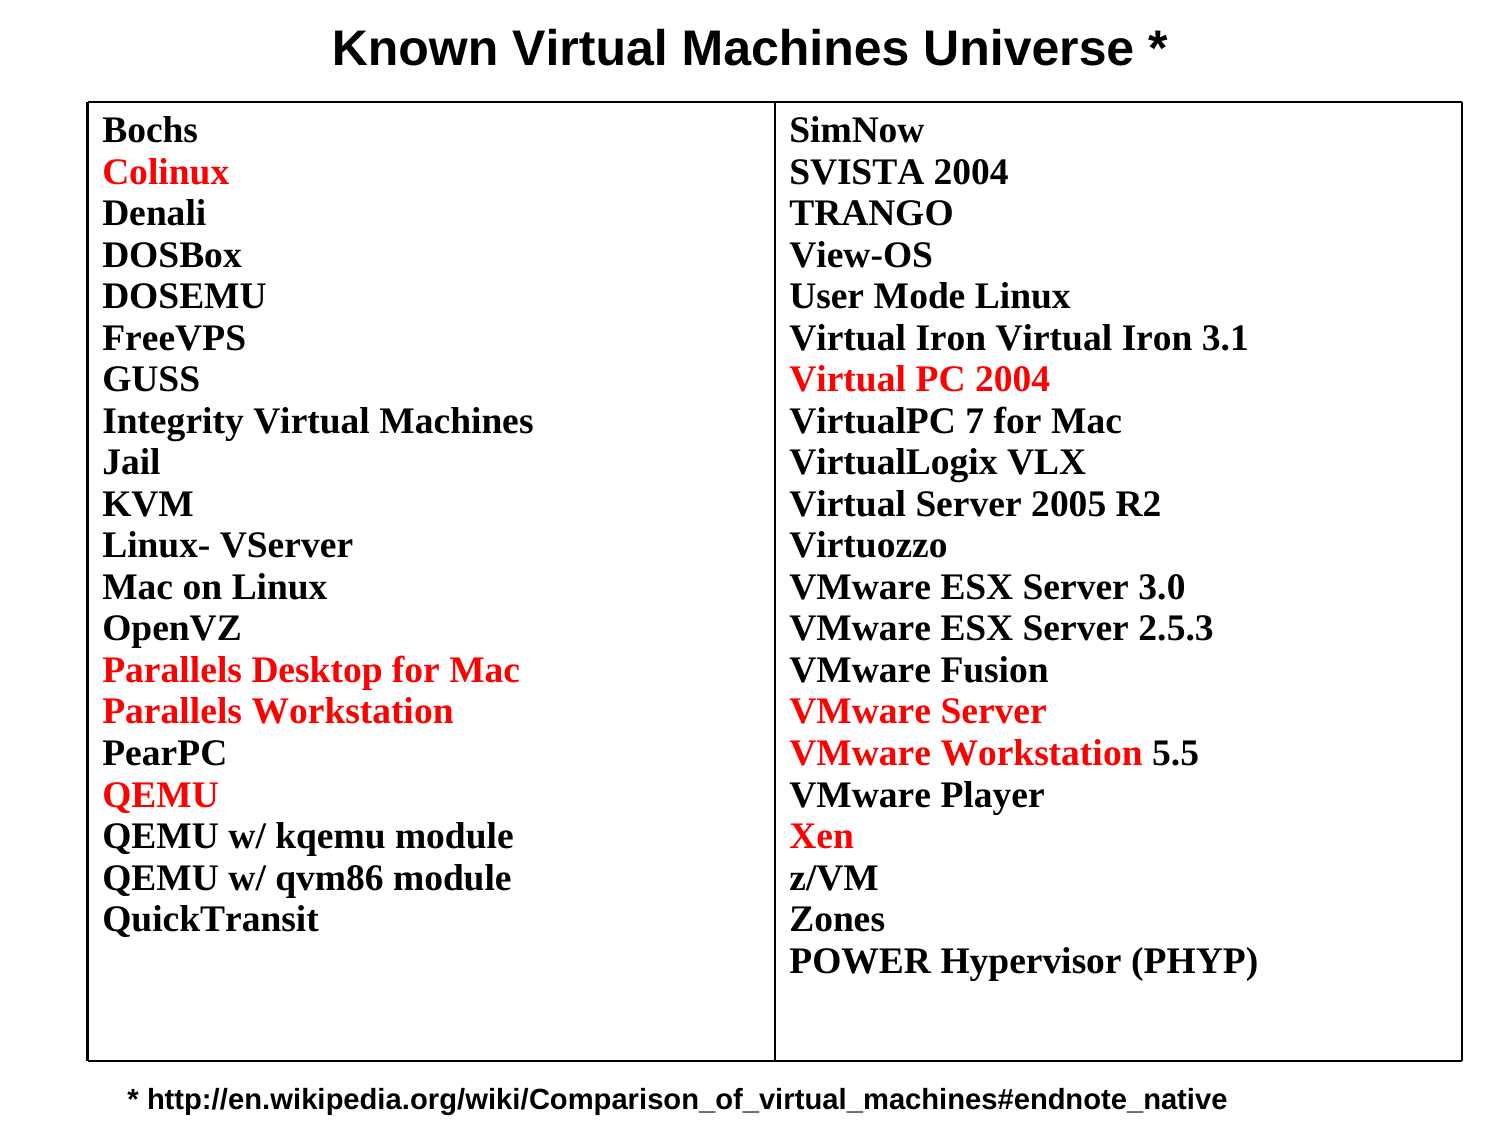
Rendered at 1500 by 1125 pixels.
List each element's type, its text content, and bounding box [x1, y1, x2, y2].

text_box Known Virtual Machines Universe * [0, 12, 1500, 84]
text_box * http://en.wikipedia.org/wiki/Comparison_of_virtual_machines#endnote_native [112, 1074, 1500, 1124]
text_box SimNow SVISTA 2004 TRANGO View-OS User Mode Linux Virtual Iron Virtual Iron 3.1 Virtual PC 2004 VirtualPC 7 for Mac VirtualLogix VLX Virtual Server 2005 R2 Virtuozzo VMware ESX Server 3.0 VMware ESX Server 2.5.3 VMware Fusion VMware Server VMware Workstation 5.5 VMware Player Xen z/VM Zones POWER Hypervisor (PHYP) [776, 103, 1461, 1060]
text_box Bochs Colinux Denali DOSBox DOSEMU FreeVPS GUSS Integrity Virtual Machines Jail KVM Linux- VServer Mac on Linux OpenVZ Parallels Desktop for Mac Parallels Workstation PearPC QEMU QEMU w/ kqemu module QEMU w/ qvm86 module QuickTransit [89, 103, 774, 1060]
